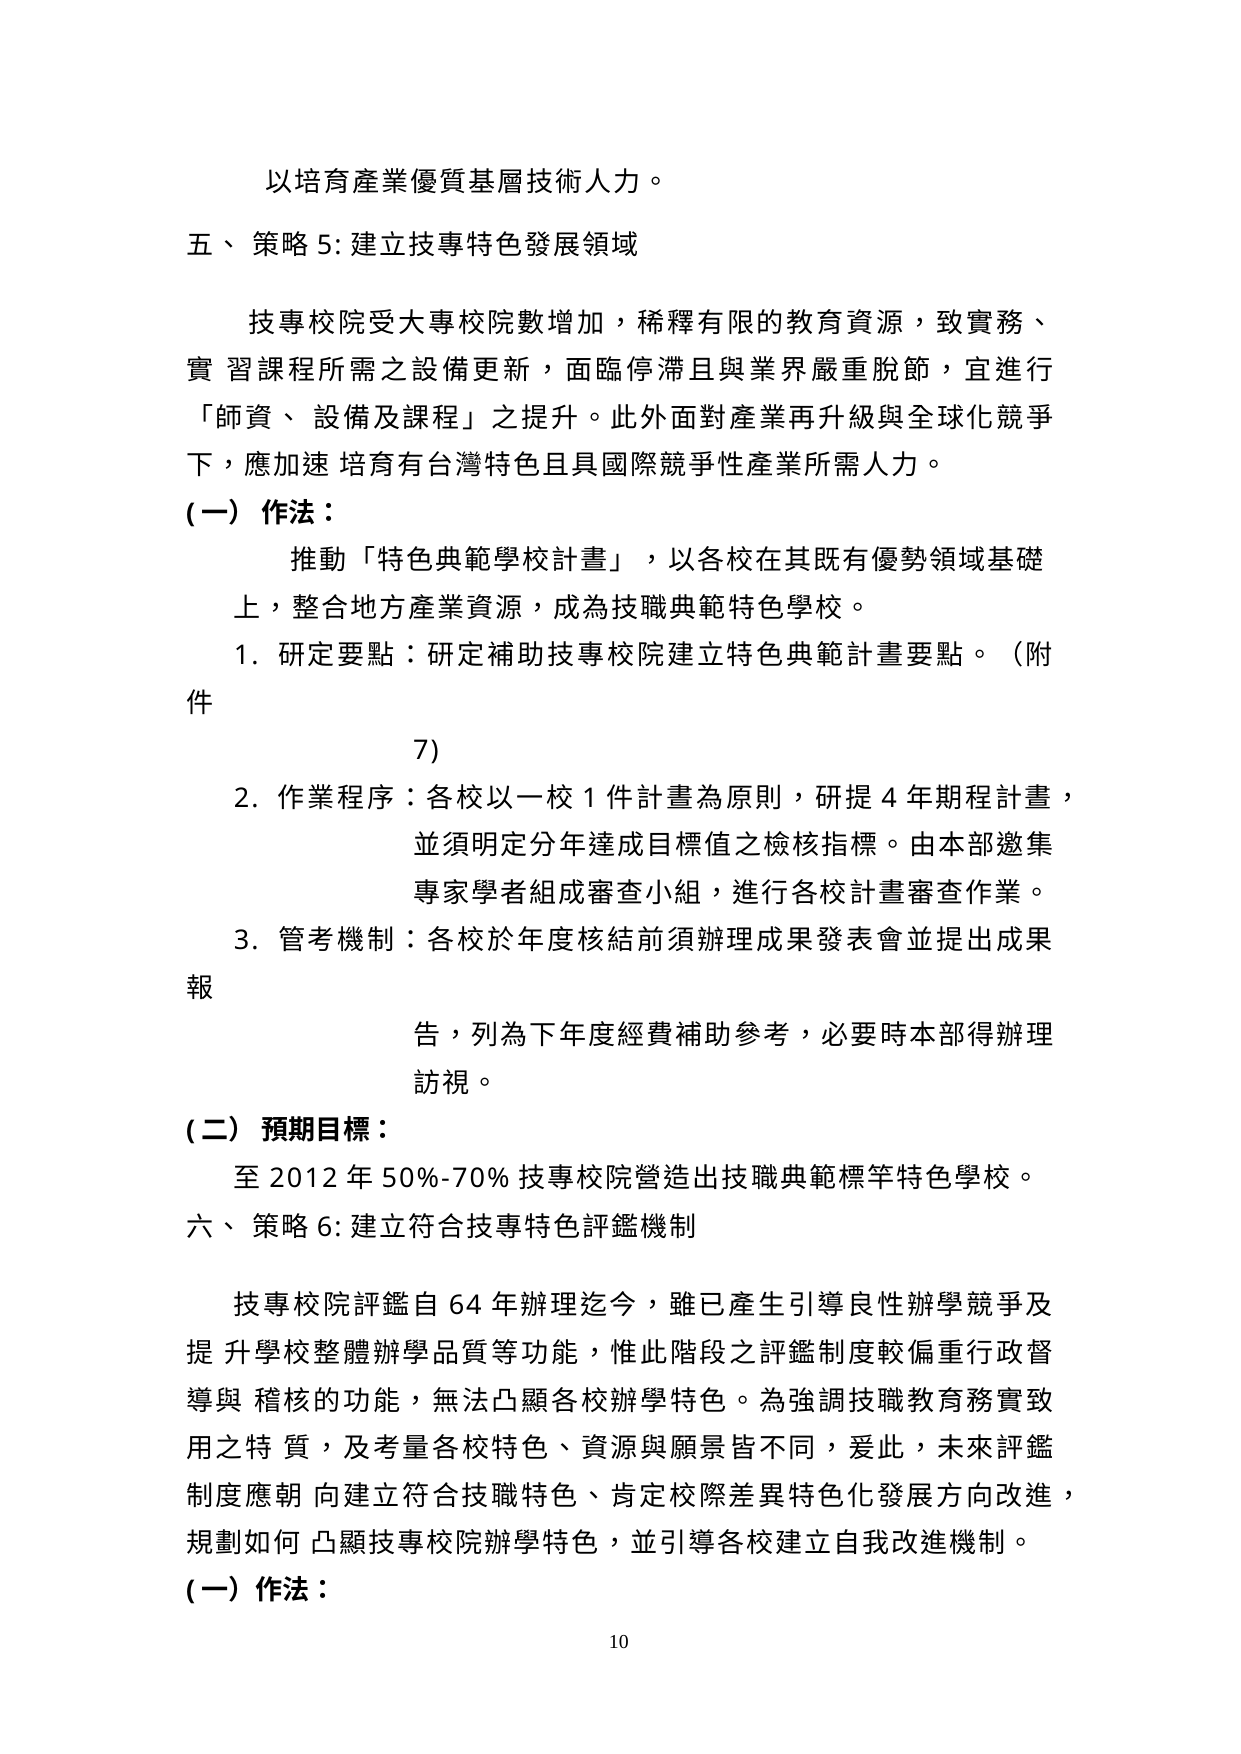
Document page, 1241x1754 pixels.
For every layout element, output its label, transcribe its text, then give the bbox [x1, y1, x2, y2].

text_box 以培育產業優質基層技術人力。 五、 策略5:建立技專特色發展領域 技專校院受大專校院數增加，稀釋有限的教育資源，致實務、實 習課程所需之設備更新，面臨停滯且與業界嚴重脫節，宜進行「師資、 設備及課程」之提升。此外面對產業再升級與全球化競爭下，應加速 培育有台灣特色且具國際競爭性產業所需人力。 (一） 作法： 推動「特色典範學校計晝」，以各校在其既有優勢領域基礎 上，整合地方產業資源，成為技職典範特色學校。 1. 研定要點：研定補助技專校院建立特色典範計晝要點。（附件 7) 2. 作業程序：各校以一校1件計晝為原則，研提4年期程計晝， 並須明定分年達成目標值之檢核指標。由本部邀集 專家學者組成審查小組，進行各校計晝審查作業。 3. 管考機制：各校於年度核結前須辦理成果發表會並提出成果報 告，列為下年度經費補助參考，必要時本部得辦理 訪視。 (二） 預期目標： 至2012年50%-70%技專校院營造出技職典範標竿特色學校。 六、 策略6:建立符合技專特色評鑑機制 技專校院評鑑自64年辦理迄今，雖已產生引導良性辦學競爭及提 升學校整體辦學品質等功能，惟此階段之評鑑制度較偏重行政督導與 稽核的功能，無法凸顯各校辦學特色。為強調技職教育務實致用之特 質，及考量各校特色、資源與願景皆不同，爰此，未來評鑑制度應朝 向建立符合技職特色、肯定校際差異特色化發展方向改進，規劃如何 凸顯技專校院辦學特色，並引導各校建立自我改進機制。 (一）作法： [186, 164, 1055, 1559]
text_box 10 [609, 1629, 633, 1649]
